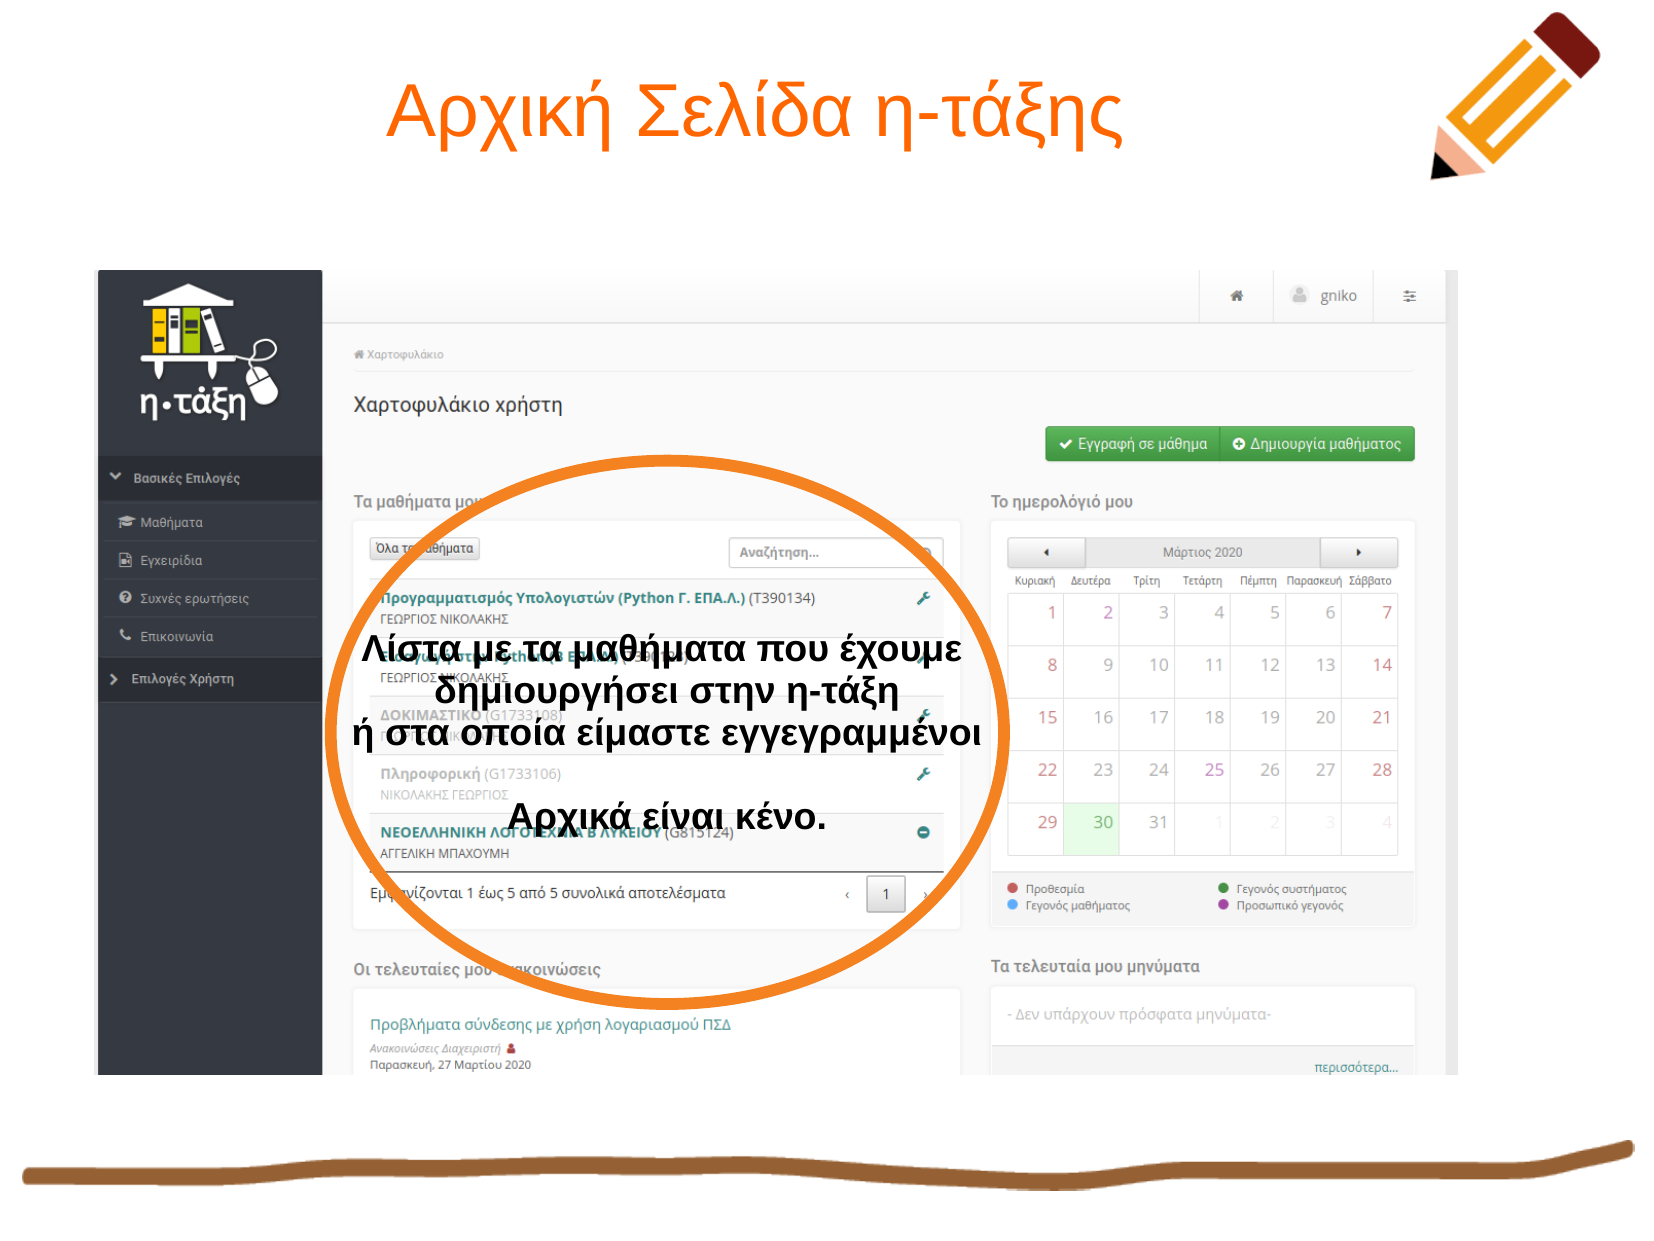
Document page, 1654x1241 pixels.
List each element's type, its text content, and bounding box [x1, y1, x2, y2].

title Αρχική Σελίδα η-τάξης [82, 49, 1430, 172]
picture [1430, 12, 1601, 181]
text_box Λίστα με τα μαθήματα που έχουμε δημιουργήσει στην η-τάξη ή στα οποία είμαστε εγγεγραμμένοι Αρχικά είναι κένο. [330, 460, 1004, 1004]
picture [94, 270, 1458, 1075]
picture [22, 1140, 1635, 1191]
